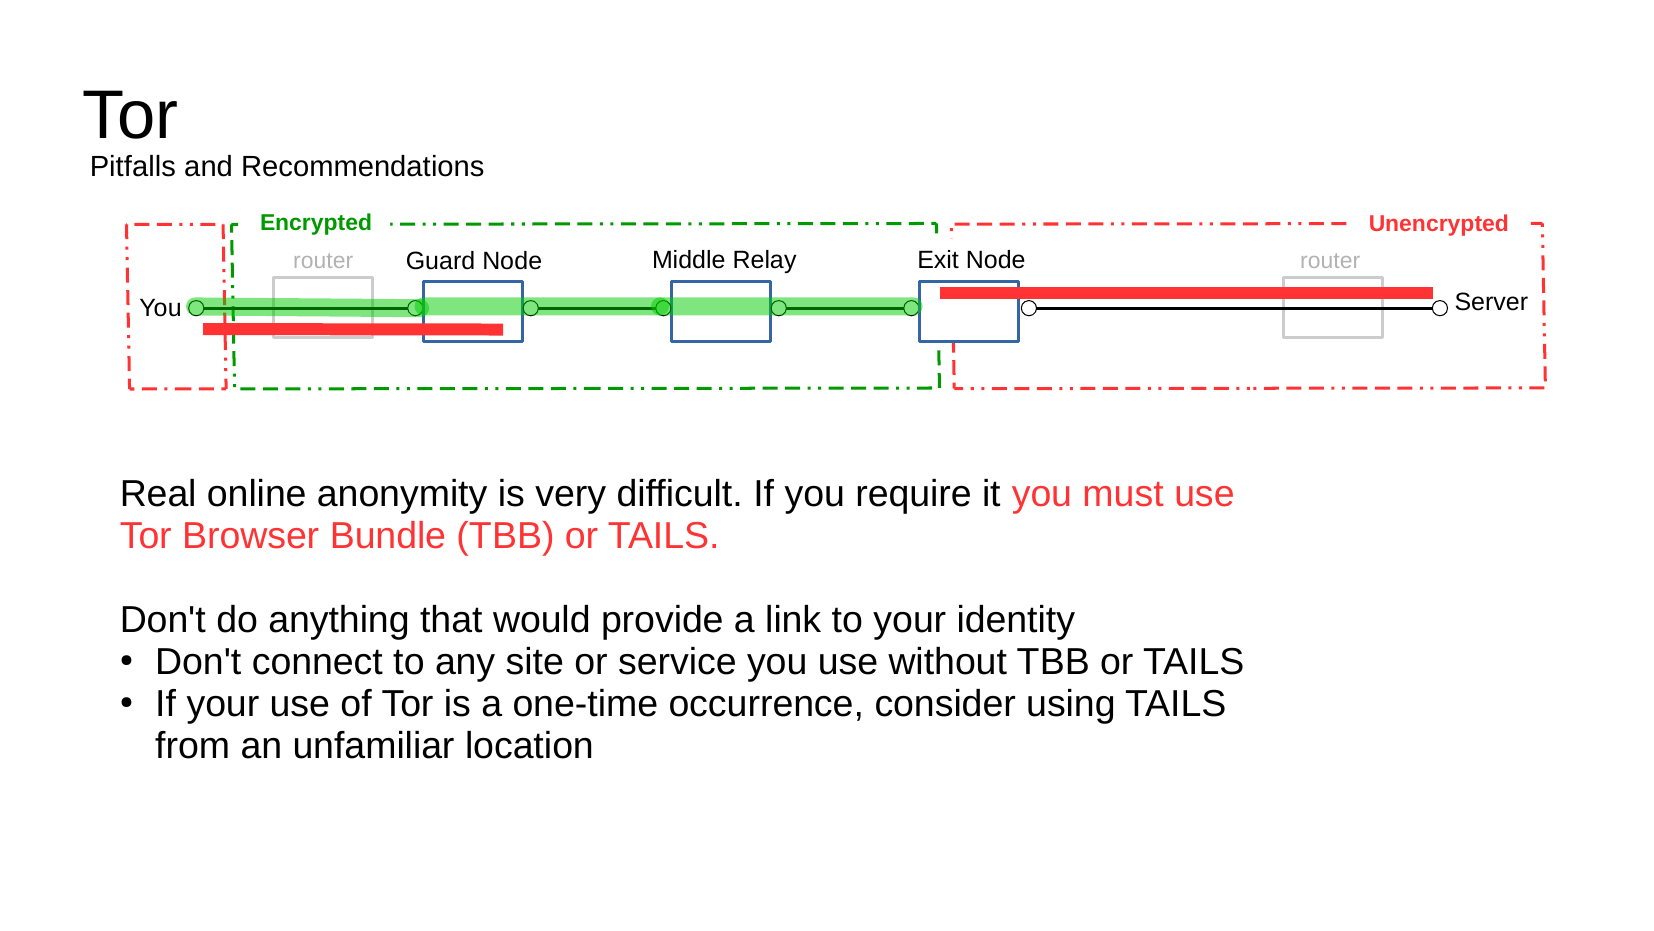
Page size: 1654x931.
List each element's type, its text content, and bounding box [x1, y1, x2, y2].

text_box [126, 224, 225, 297]
text_box Pitfalls and Recommendations [75, 142, 916, 223]
text_box Middle Relay [630, 238, 819, 282]
text_box Encrypted [242, 223, 391, 244]
text_box [231, 223, 1546, 389]
text_box [128, 330, 227, 389]
text_box Server [1438, 280, 1544, 324]
text_box Real online anonymity is very difficult. If you require it you must use Tor Browser Bundle (TBB) or TAILS. Don't do anything that would provide a link to your identity Don't connect to any site or service you use without TBB or TAILS If your use of Tor is a one-time occurrence, consider using TAILS from an unfamiliar location [105, 465, 1291, 859]
text_box Guard Node [388, 239, 561, 283]
title Tor [82, 37, 1571, 193]
text_box [1434, 302, 1438, 314]
text_box Unencrypted [1350, 203, 1528, 244]
text_box [1023, 302, 1035, 314]
text_box [214, 316, 225, 323]
text_box Exit Node [890, 238, 1047, 282]
text_box You [108, 286, 214, 330]
